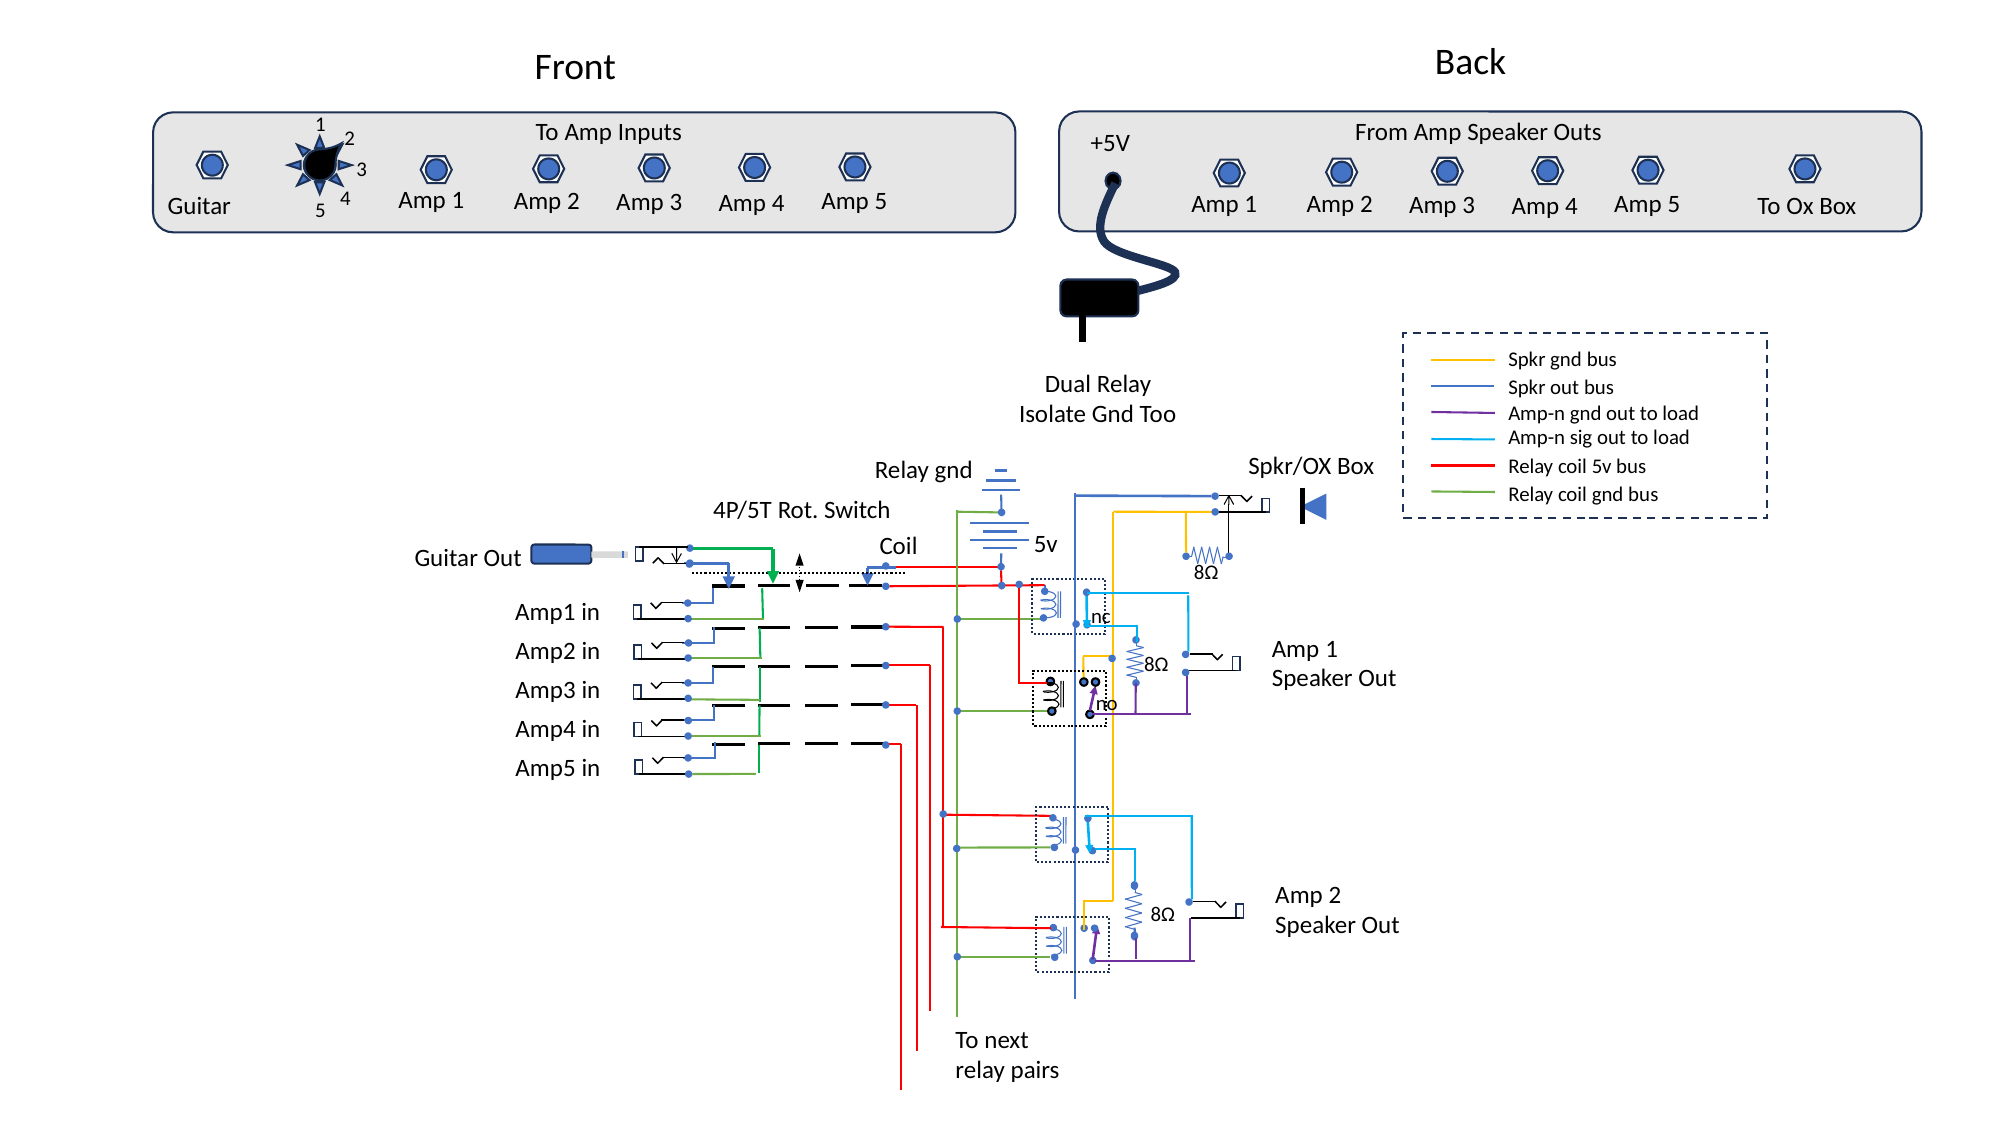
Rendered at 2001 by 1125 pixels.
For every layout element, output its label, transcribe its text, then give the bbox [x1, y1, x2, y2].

text_box [684, 716, 693, 725]
text_box Relay coil 5v bus [1493, 445, 1711, 472]
text_box Amp 5 [1599, 180, 1696, 226]
text_box [1181, 650, 1190, 659]
text_box [1071, 846, 1080, 854]
text_box Amp3 in [500, 665, 618, 704]
text_box [1015, 580, 1023, 589]
text_box Back [1420, 29, 1522, 90]
text_box [623, 551, 628, 559]
text_box [684, 770, 693, 778]
text_box Amp1 in [500, 587, 618, 633]
text_box Coil [864, 522, 957, 568]
text_box [685, 559, 694, 568]
text_box [1080, 678, 1088, 685]
text_box [953, 953, 962, 961]
text_box [882, 661, 890, 670]
text_box Spkr gnd bus [1493, 337, 1711, 378]
text_box [684, 694, 692, 703]
text_box Guitar [153, 181, 247, 227]
text_box Spkr out bus [1493, 378, 1650, 392]
text_box 5v [1018, 519, 1079, 565]
text_box [684, 599, 692, 607]
text_box Amp 3 [1394, 181, 1491, 227]
text_box [1082, 588, 1091, 595]
text_box [1051, 843, 1059, 852]
text_box Amp 5 [806, 177, 903, 222]
text_box [1108, 654, 1116, 663]
text_box From Amp Speaker Outs [1340, 107, 1617, 153]
text_box [1182, 552, 1190, 561]
text_box [538, 544, 622, 564]
text_box [1041, 587, 1049, 596]
text_box 8Ω [1129, 643, 1185, 683]
text_box Relay coil gnd bus [1493, 472, 1711, 513]
text_box Amp5 in [500, 743, 619, 789]
text_box [939, 810, 947, 818]
text_box Amp 2 [1291, 180, 1388, 226]
text_box [686, 544, 694, 552]
text_box [882, 701, 890, 709]
text_box [1090, 924, 1099, 932]
text_box [1181, 668, 1190, 677]
text_box [953, 615, 962, 623]
text_box Amp 3 [601, 177, 698, 223]
text_box [1060, 279, 1139, 317]
text_box Amp 1 [383, 176, 480, 222]
text_box Amp 2 Speaker Out [1260, 871, 1417, 947]
text_box Front [519, 34, 640, 95]
text_box [1225, 552, 1233, 561]
text_box Relay gnd [859, 445, 989, 491]
text_box [1049, 814, 1057, 822]
text_box 8Ω [1179, 551, 1235, 592]
text_box [1130, 881, 1139, 890]
text_box [1059, 111, 1922, 232]
text_box Amp 1 [1176, 179, 1273, 225]
text_box Amp 4 [1496, 182, 1593, 227]
text_box [1080, 924, 1088, 932]
text_box Amp2 in [500, 626, 616, 665]
text_box [998, 508, 1006, 517]
text_box nc [1076, 595, 1131, 636]
text_box To Amp Inputs [520, 107, 698, 153]
text_box [882, 741, 890, 749]
text_box [882, 582, 890, 591]
text_box +5V [1075, 118, 1146, 164]
text_box [153, 112, 1016, 233]
text_box [684, 654, 692, 662]
text_box [684, 732, 692, 740]
text_box [1211, 508, 1219, 516]
text_box [952, 844, 961, 853]
text_box Amp-n gnd out to load [1493, 392, 1724, 416]
text_box [1305, 493, 1327, 520]
text_box [1051, 953, 1059, 962]
text_box 1 [300, 103, 341, 144]
text_box [882, 623, 890, 631]
text_box Dual Relay Isolate Gnd Too [968, 359, 1227, 435]
text_box [1046, 677, 1055, 682]
text_box 4P/5T Rot. Switch [698, 486, 938, 531]
text_box To next relay pairs [940, 1016, 1097, 1092]
text_box [684, 614, 692, 623]
text_box Amp 4 [703, 178, 800, 224]
text_box Amp4 in [500, 704, 621, 750]
text_box [1185, 898, 1193, 906]
text_box [953, 707, 962, 715]
text_box Amp-n sig out to load [1493, 416, 1724, 457]
text_box Amp 2 [498, 177, 595, 222]
text_box To Ox Box [1742, 181, 1872, 227]
text_box 5 [300, 189, 341, 230]
text_box Guitar Out [399, 533, 538, 579]
text_box [684, 639, 693, 647]
text_box [1211, 492, 1219, 500]
text_box [997, 581, 1006, 590]
text_box [1039, 614, 1048, 622]
text_box [882, 562, 890, 570]
text_box [1049, 923, 1058, 932]
text_box 8Ω [1135, 892, 1192, 933]
text_box [1090, 847, 1097, 855]
text_box no [1081, 682, 1135, 723]
text_box 4 [325, 177, 366, 218]
text_box Spkr/OX Box [1233, 442, 1399, 488]
text_box [684, 679, 692, 687]
text_box 3 [341, 148, 382, 189]
text_box Amp 1 Speaker Out [1257, 624, 1428, 700]
text_box [1084, 816, 1092, 823]
text_box [1048, 707, 1056, 715]
text_box 2 [329, 117, 370, 158]
text_box [684, 754, 692, 762]
text_box [1089, 957, 1097, 965]
